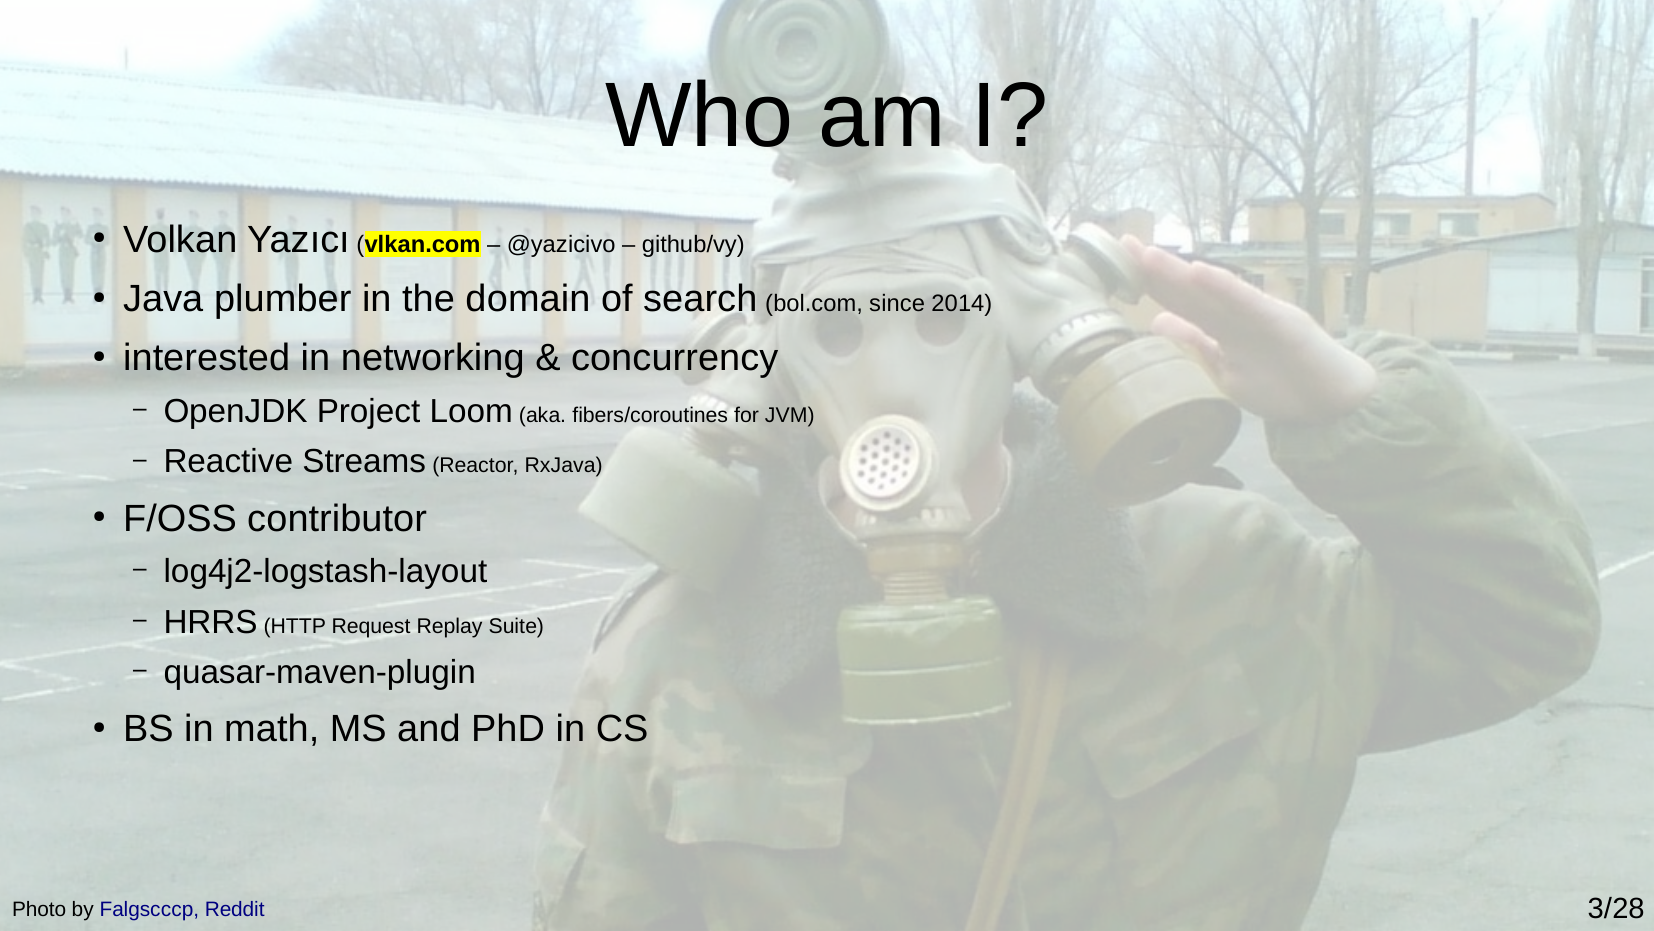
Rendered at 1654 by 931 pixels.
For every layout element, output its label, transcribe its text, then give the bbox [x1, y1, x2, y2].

text_box <number>/28 [1472, 884, 1654, 931]
text_box Photo by Falgscccp, Reddit [0, 890, 1472, 931]
title Who am I? [82, 37, 1571, 193]
list Volkan Yazıcı (vlkan.com – @yazicivo – github/vy) Java plumber in the domain of search (bol.com, since 2014) interested in networking & concurrency OpenJDK Project Loom (aka. fibers/coroutines for JVM) Reactive Streams (Reactor, RxJava) F/OSS contributor log4j2-logstash-layout HRRS (HTTP Request Replay Suite) quasar-maven-plugin BS in math, MS and PhD in CS [82, 217, 1571, 758]
picture [0, 0, 1654, 890]
